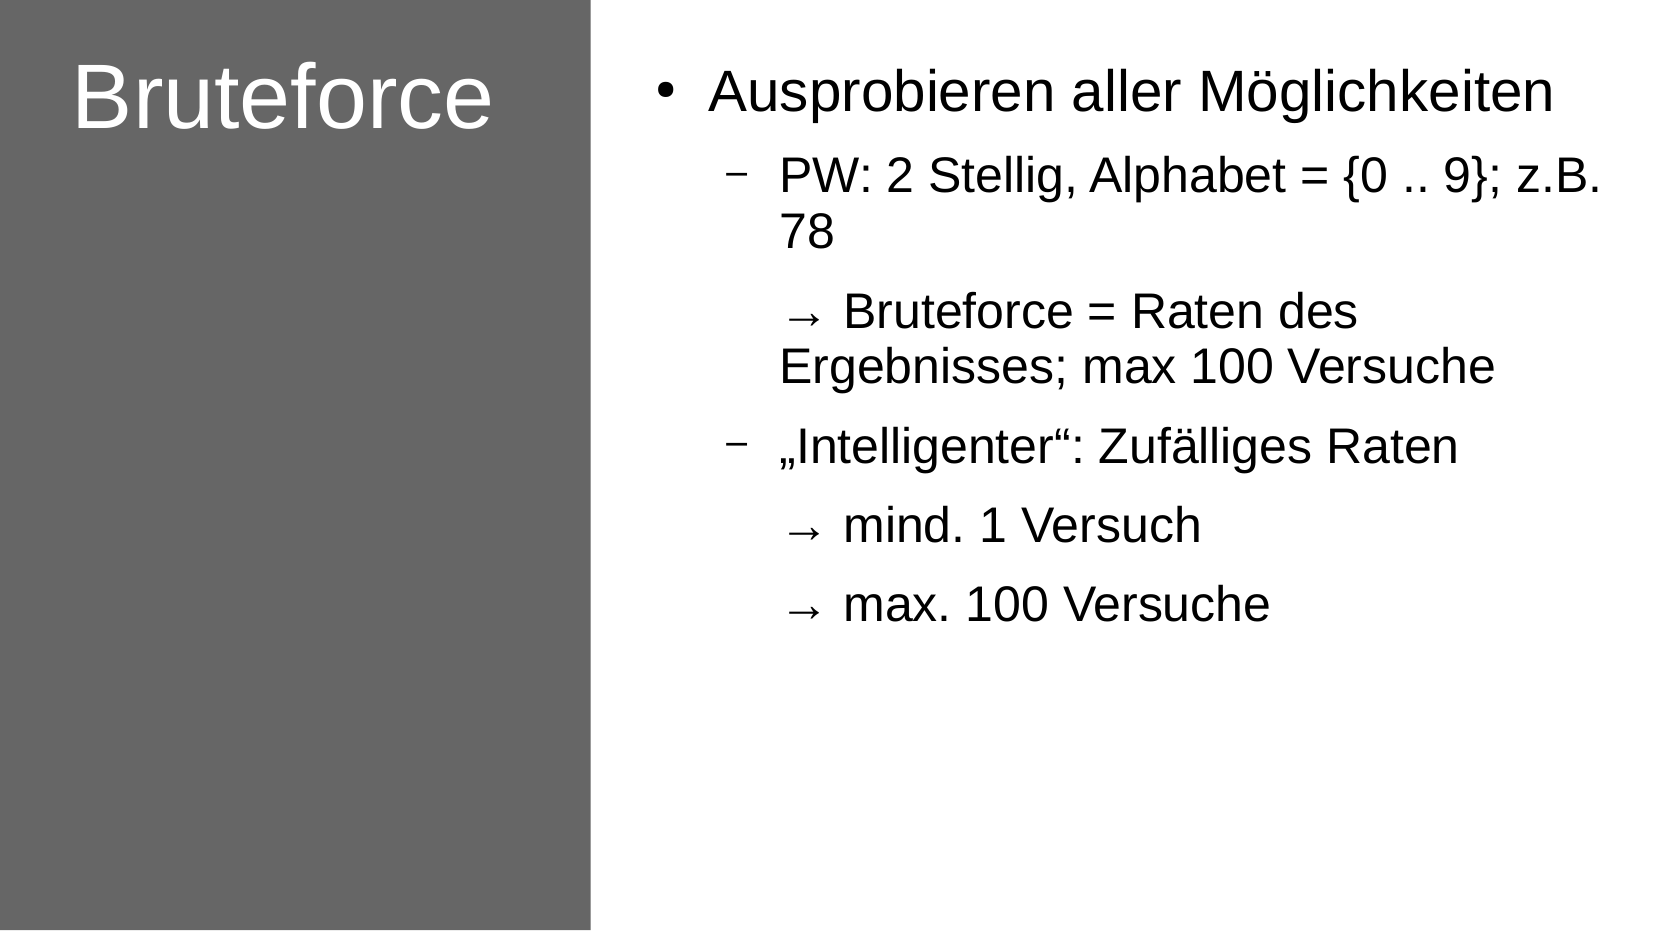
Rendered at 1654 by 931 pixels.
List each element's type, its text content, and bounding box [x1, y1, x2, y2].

list Ausprobieren aller Möglichkeiten PW: 2 Stellig, Alphabet = {0 .. 9}; z.B. 78 → Bruteforce = Raten des Ergebnisses; max 100 Versuche „Intelligenter“: Zufälliges Raten → mind. 1 Versuch → max. 100 Versuche [637, 59, 1630, 886]
title Bruteforce [47, 45, 520, 875]
